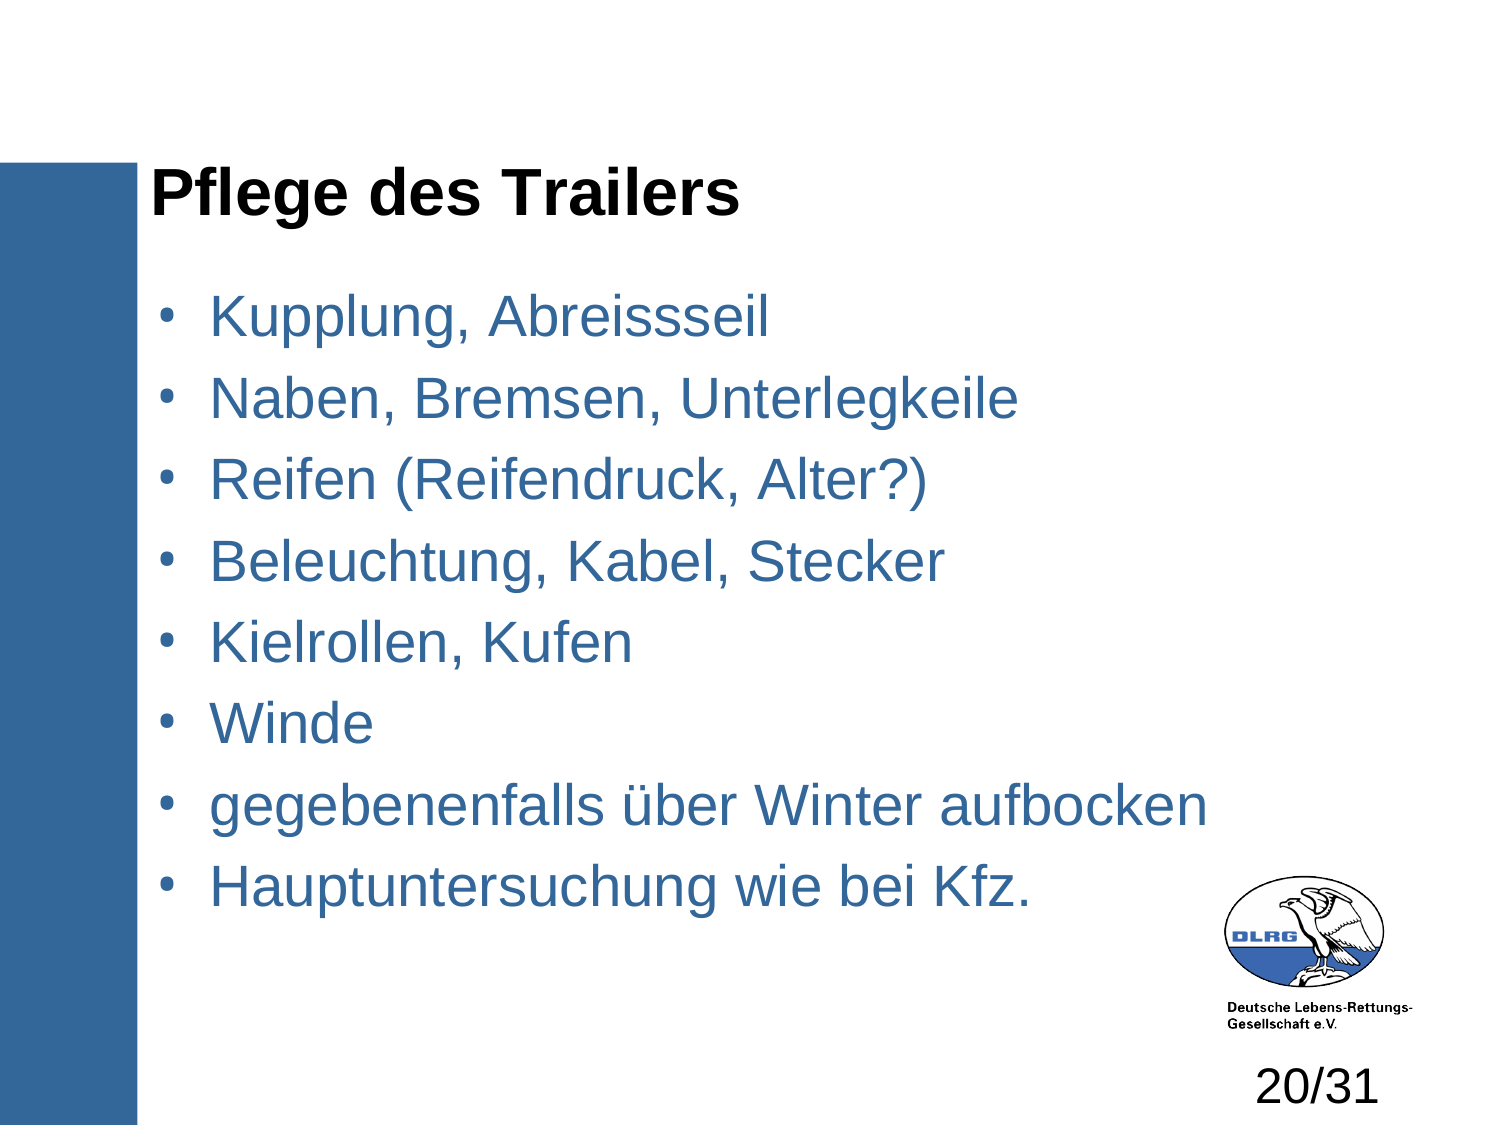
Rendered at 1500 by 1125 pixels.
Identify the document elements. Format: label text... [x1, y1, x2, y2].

text_box 20/31 [1240, 1062, 1395, 1120]
picture [1224, 913, 1413, 1030]
title Pflege des Trailers [150, 100, 1423, 286]
text_box Kupplung, Abreissseil Naben, Bremsen, Unterlegkeile Reifen (Reifendruck, Alter?)‏ Beleuchtung, Kabel, Stecker Kielrollen, Kufen Winde gegebenenfalls über Winter aufbocken Hauptuntersuchung wie bei Kfz. [155, 276, 1457, 913]
